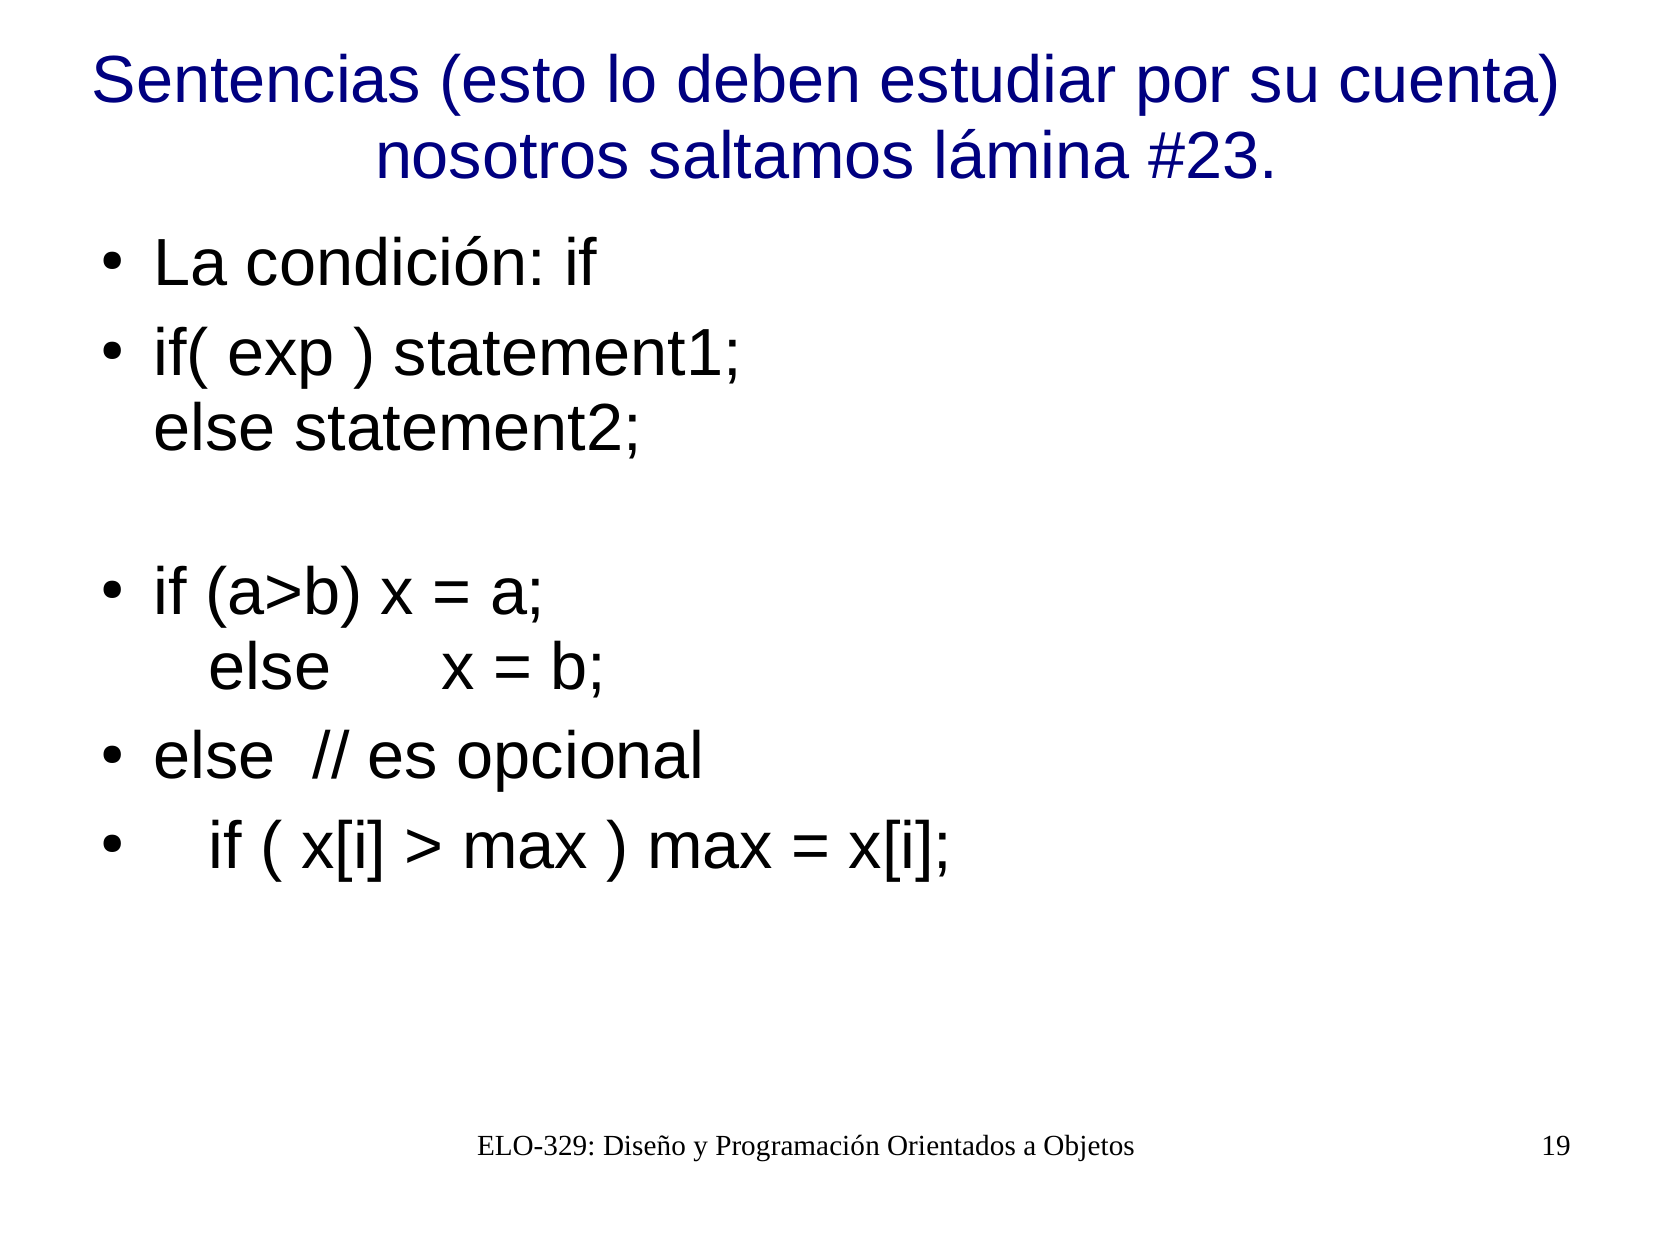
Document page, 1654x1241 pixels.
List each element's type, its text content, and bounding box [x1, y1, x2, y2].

title Sentencias (esto lo deben estudiar por su cuenta) nosotros saltamos lámina #23.‏ [82, 35, 1571, 202]
list La condición: if if( exp ) statement1; else statement2; if (a>b) x = a; else x = b; else // es opcional if ( x[i] > max ) max = x[i]; [82, 225, 1571, 1044]
